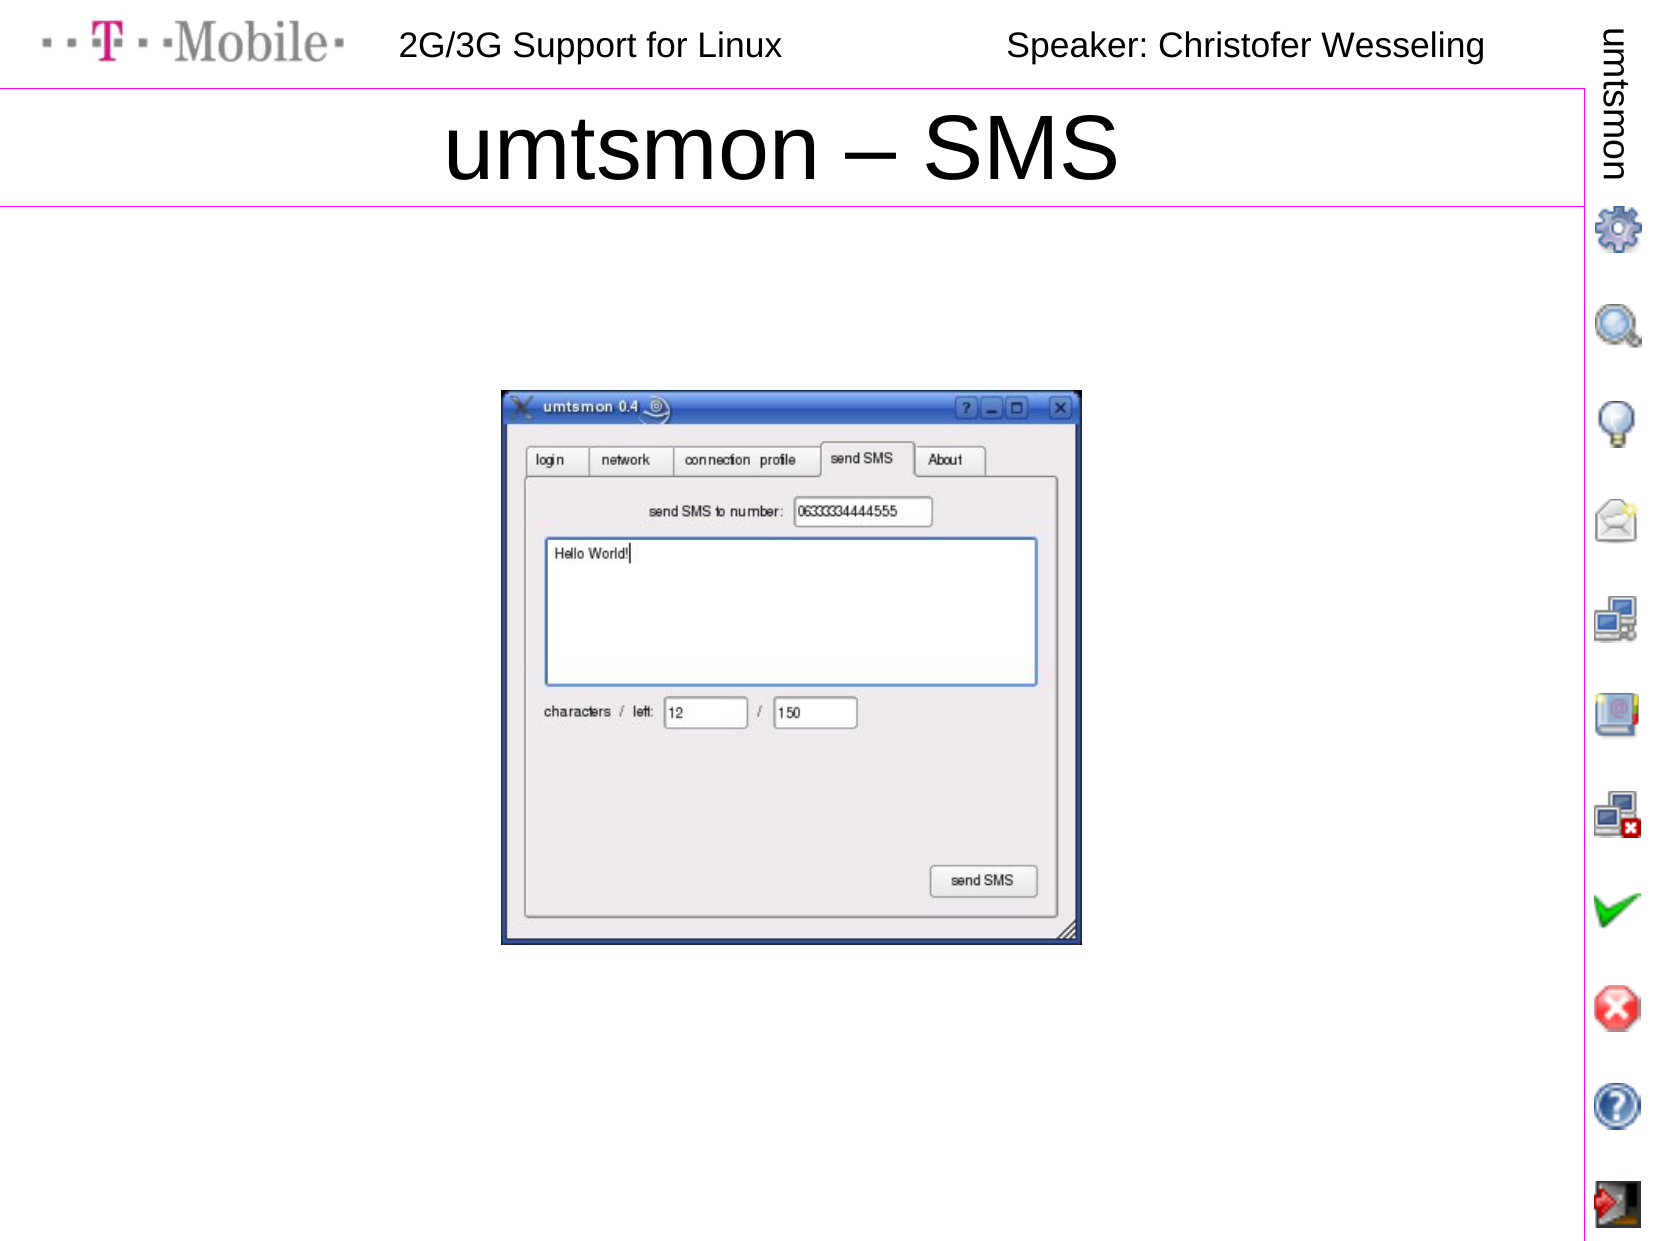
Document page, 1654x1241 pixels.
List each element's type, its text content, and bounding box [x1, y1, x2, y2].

picture [11, 6, 365, 77]
picture [1594, 1181, 1641, 1228]
picture [501, 390, 1082, 945]
picture [1594, 401, 1641, 448]
picture [1595, 304, 1642, 351]
picture [1594, 1083, 1641, 1130]
picture [1594, 596, 1641, 643]
picture [1595, 206, 1642, 253]
picture [1594, 791, 1641, 838]
picture [1594, 499, 1641, 546]
picture [1594, 693, 1641, 740]
title umtsmon – SMS [0, 90, 1565, 205]
picture [1594, 985, 1641, 1032]
picture [1594, 888, 1641, 935]
